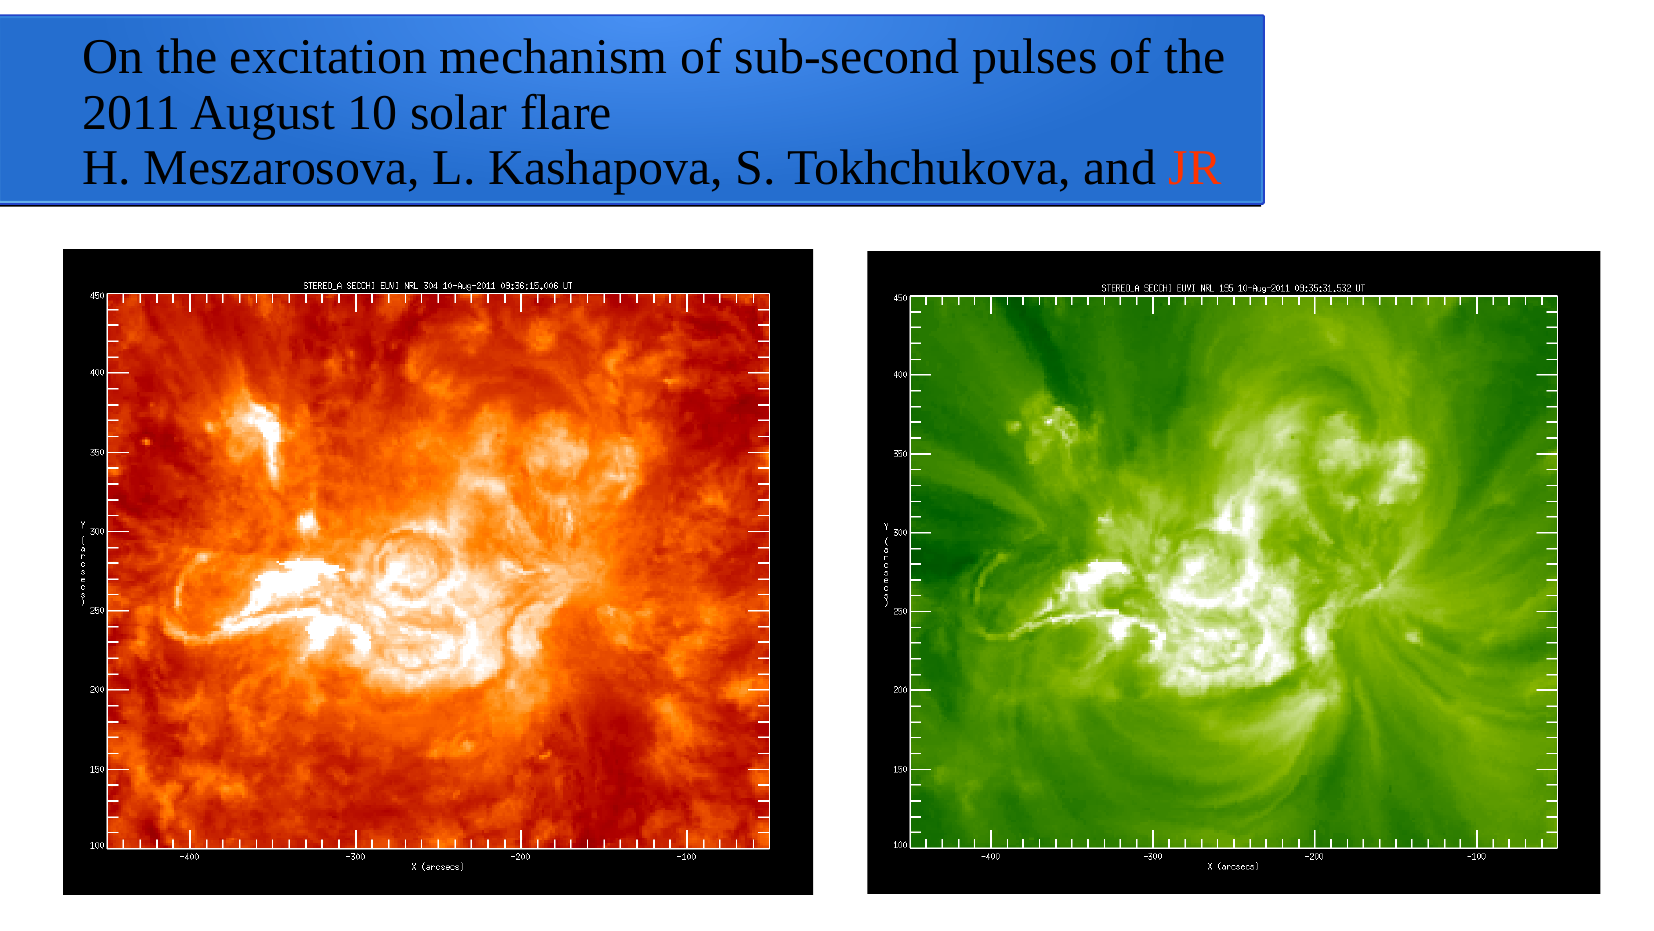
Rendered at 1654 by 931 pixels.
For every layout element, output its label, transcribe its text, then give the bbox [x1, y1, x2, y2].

picture [867, 251, 1601, 894]
title On the excitation mechanism of sub-second pulses of the 2011 August 10 solar flare H. Meszarosova, L. Kashapova, S. Tokhchukova, and JR [82, 28, 1235, 196]
picture [63, 249, 814, 895]
